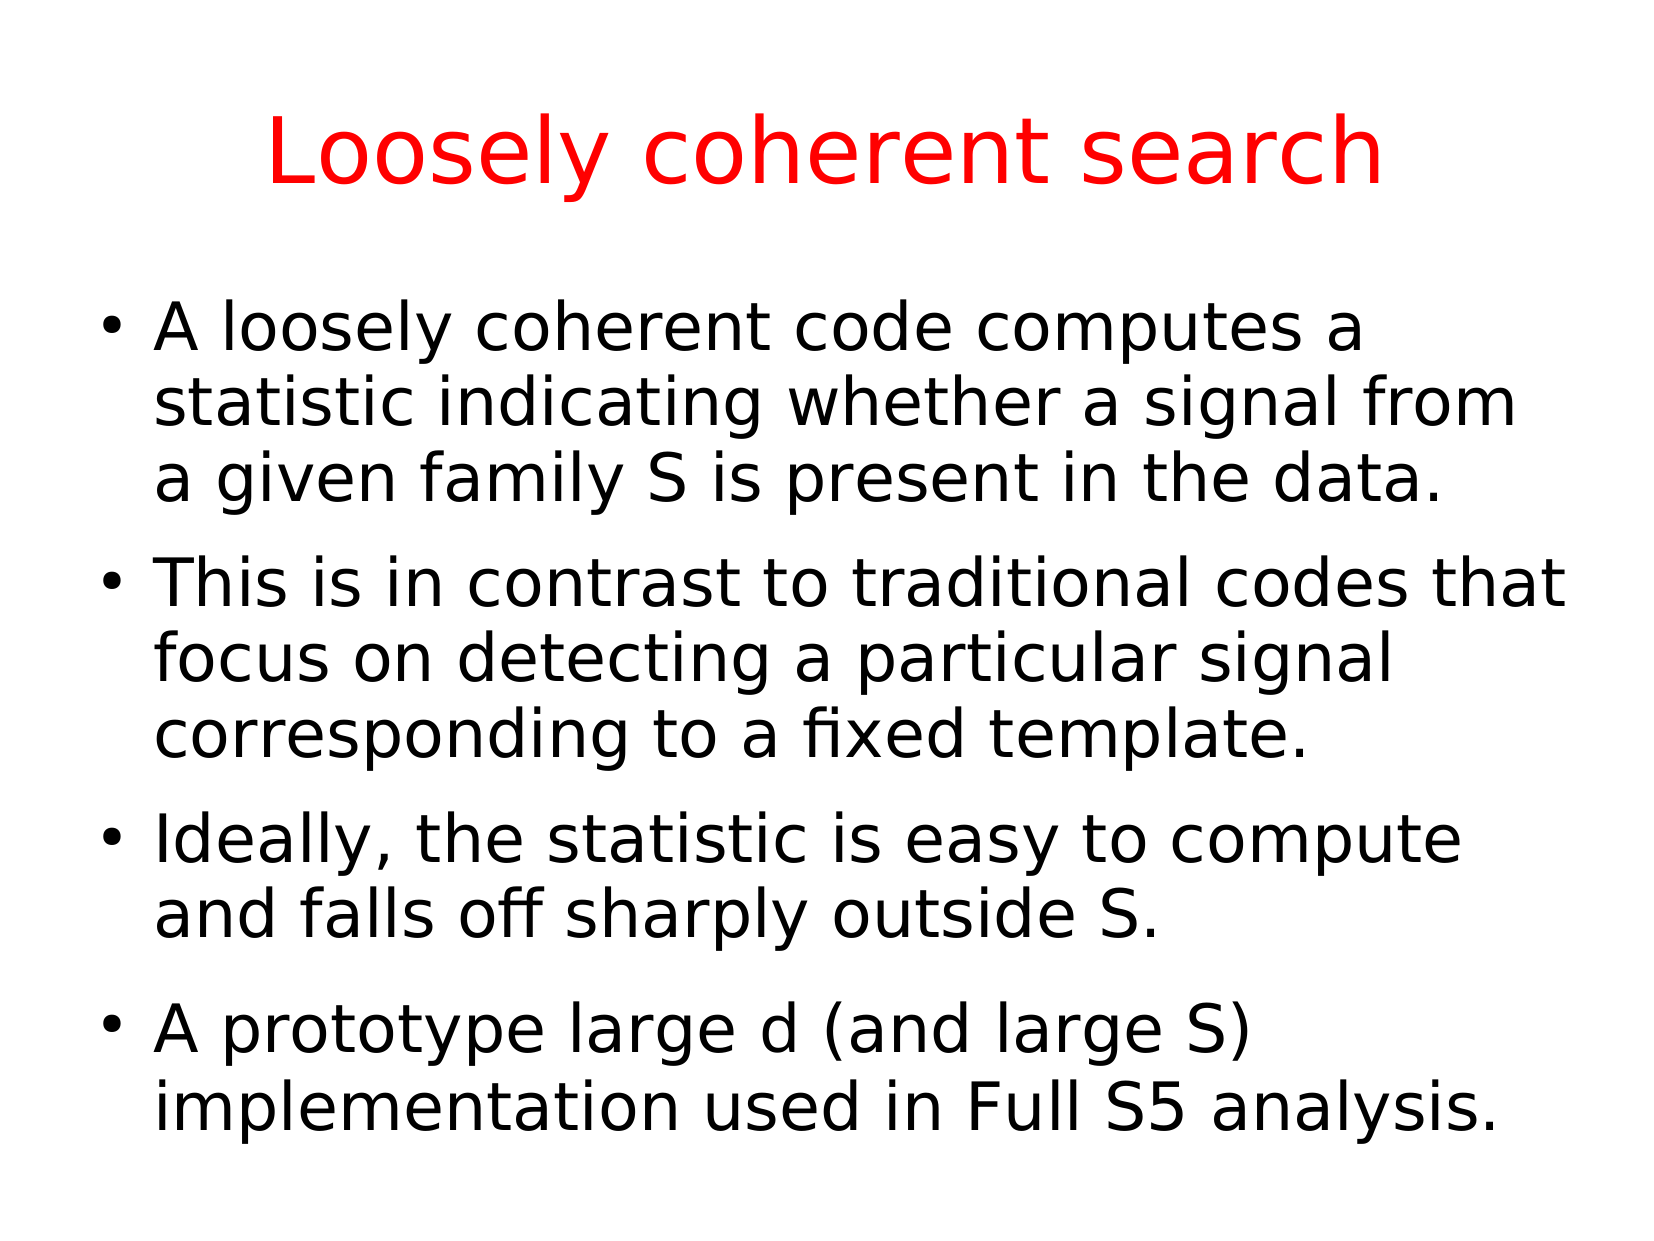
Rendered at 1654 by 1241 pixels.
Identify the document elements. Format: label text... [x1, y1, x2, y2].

title Loosely coherent search [82, 49, 1571, 257]
list A loosely coherent code computes a statistic indicating whether a signal from a given family S is present in the data. This is in contrast to traditional codes that focus on detecting a particular signal corresponding to a fixed template. Ideally, the statistic is easy to compute and falls off sharply outside S. A prototype large d (and large S) implementation used in Full S5 analysis. [82, 290, 1571, 1140]
